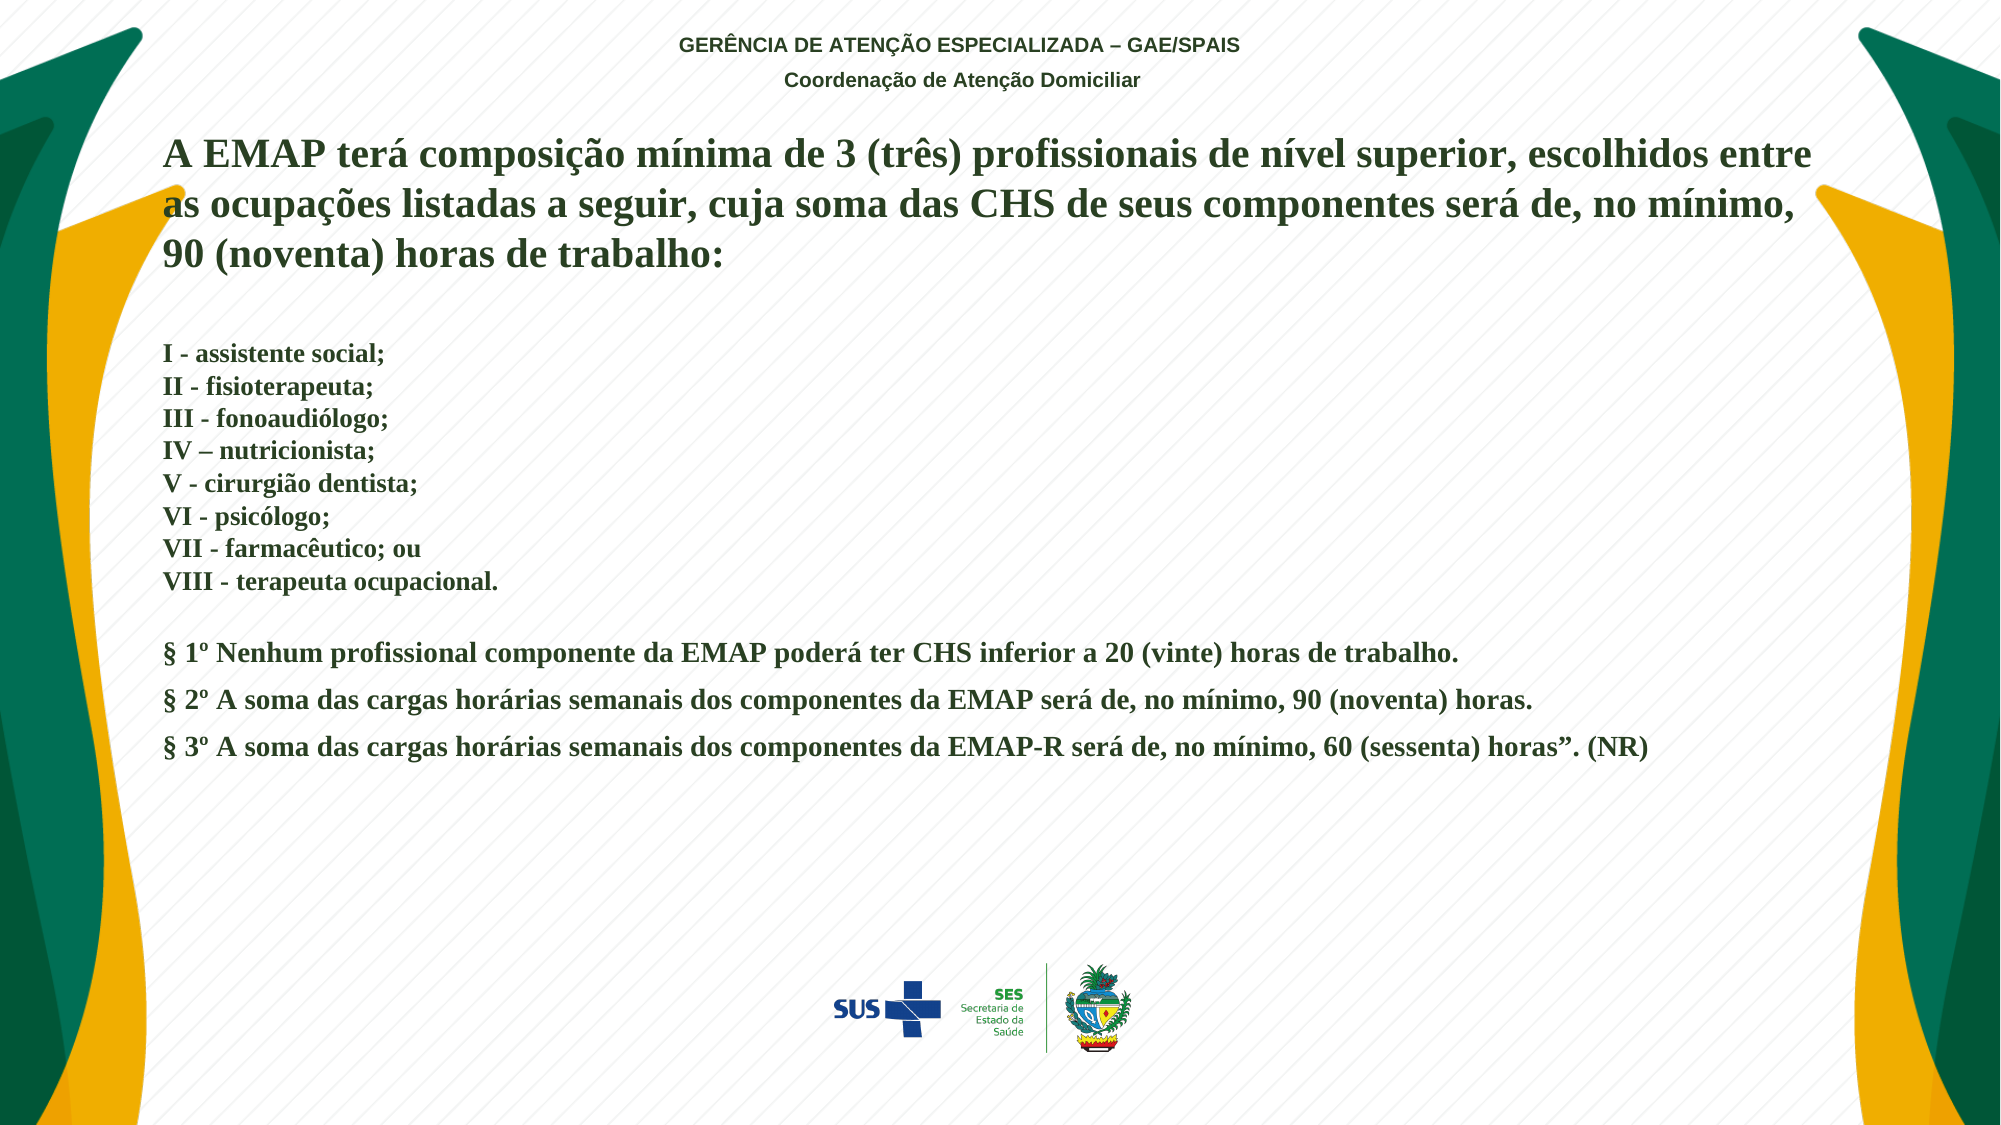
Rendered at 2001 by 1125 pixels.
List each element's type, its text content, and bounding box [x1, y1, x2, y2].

text_box GERÊNCIA DE ATENÇÃO ESPECIALIZADA – GAE/SPAIS Coordenação de Atenção Domiciliar [221, 24, 1698, 100]
picture [0, 0, 2001, 1125]
text_box A EMAP terá composição mínima de 3 (três) profissionais de nível superior, escolhidos entre as ocupações listadas a seguir, cuja soma das CHS de seus componentes será de, no mínimo, 90 (noventa) horas de trabalho: I - assistente social; II - fisioterapeuta; III - fonoaudiólogo; IV – nutricionista; V - cirurgião dentista; VI - psicólogo; VII - farmacêutico; ou VIII - terapeuta ocupacional. § 1º Nenhum profissional componente da EMAP poderá ter CHS inferior a 20 (vinte) horas de trabalho. § 2º A soma das cargas horárias semanais dos componentes da EMAP será de, no mínimo, 90 (noventa) horas. § 3º A soma das cargas horárias semanais dos componentes da EMAP-R será de, no mínimo, 60 (sessenta) horas”. (NR) [147, 118, 1831, 916]
